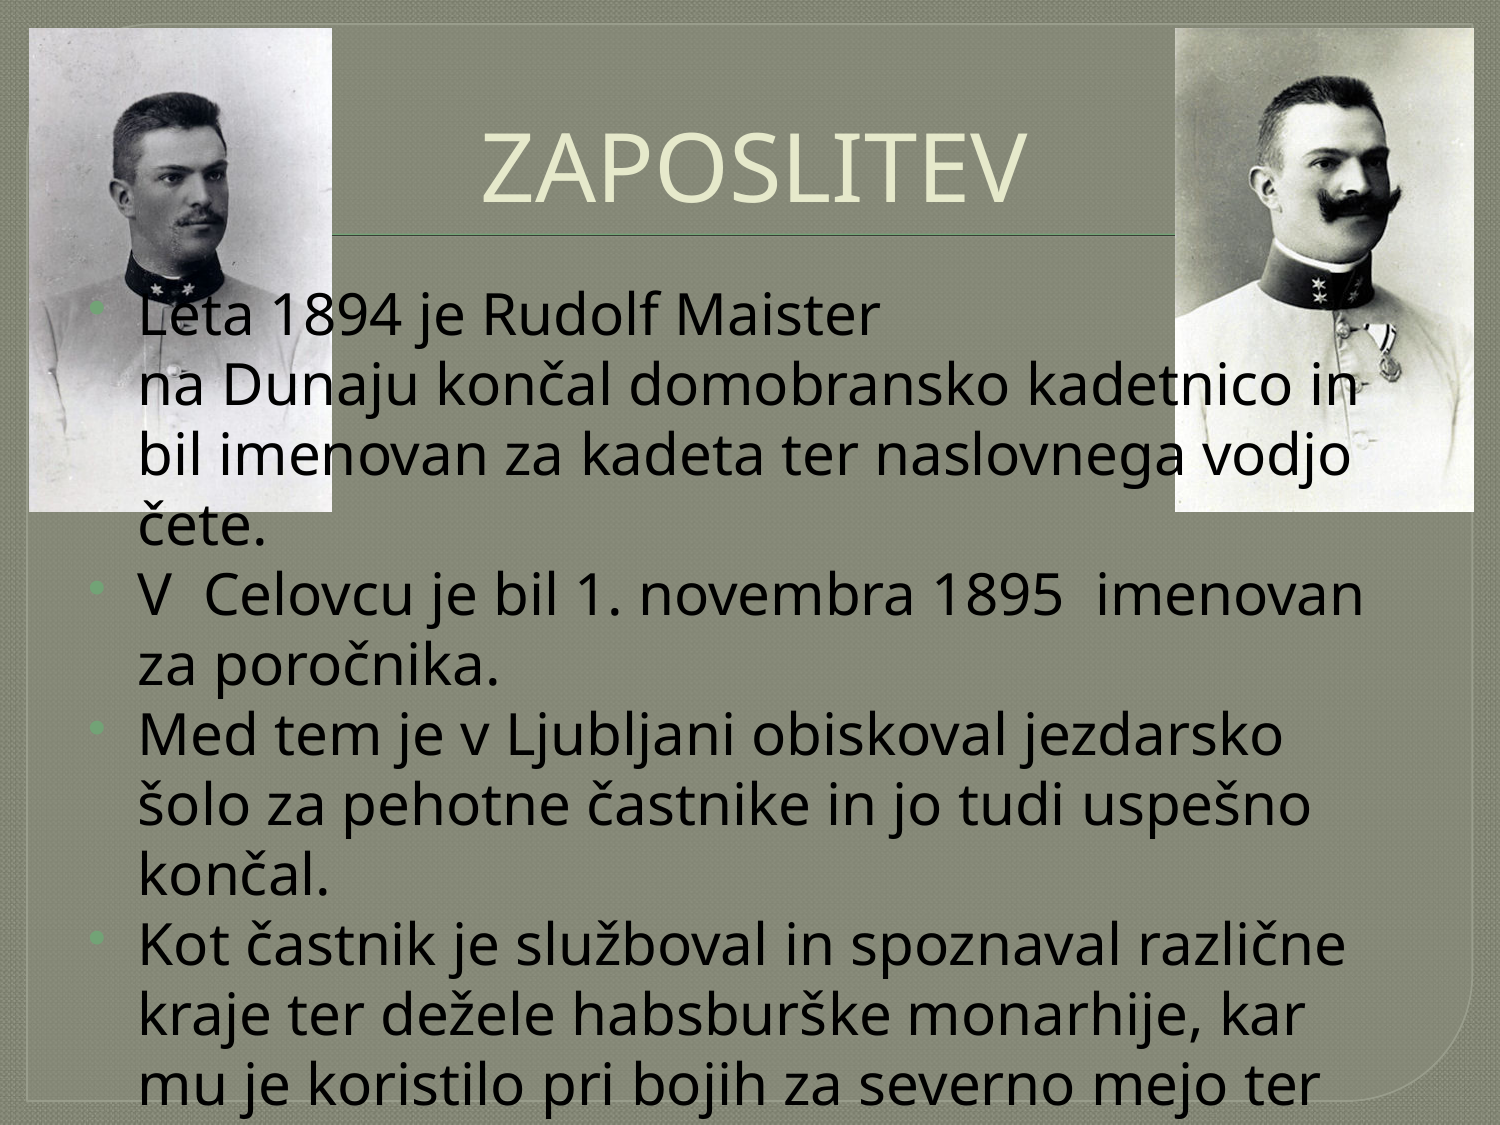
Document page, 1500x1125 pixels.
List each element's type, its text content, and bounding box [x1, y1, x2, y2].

title ZAPOSLITEV [332, 41, 1175, 230]
picture [0, 0, 1500, 1125]
list Leta 1894 je Rudolf Maister na Dunaju končal domobransko kadetnico in bil imenovan za kadeta ter naslovnega vodjo čete. V Celovcu je bil 1. novembra 1895 imenovan za poročnika. Med tem je v Ljubljani obiskoval jezdarsko šolo za pehotne častnike in jo tudi uspešno končal. Kot častnik je služboval in spoznaval različne kraje ter dežele habsburške monarhije, kar mu je koristilo pri bojih za severno mejo ter pri določitvi meje z Avstrijo in Italijo. [75, 270, 1425, 1013]
